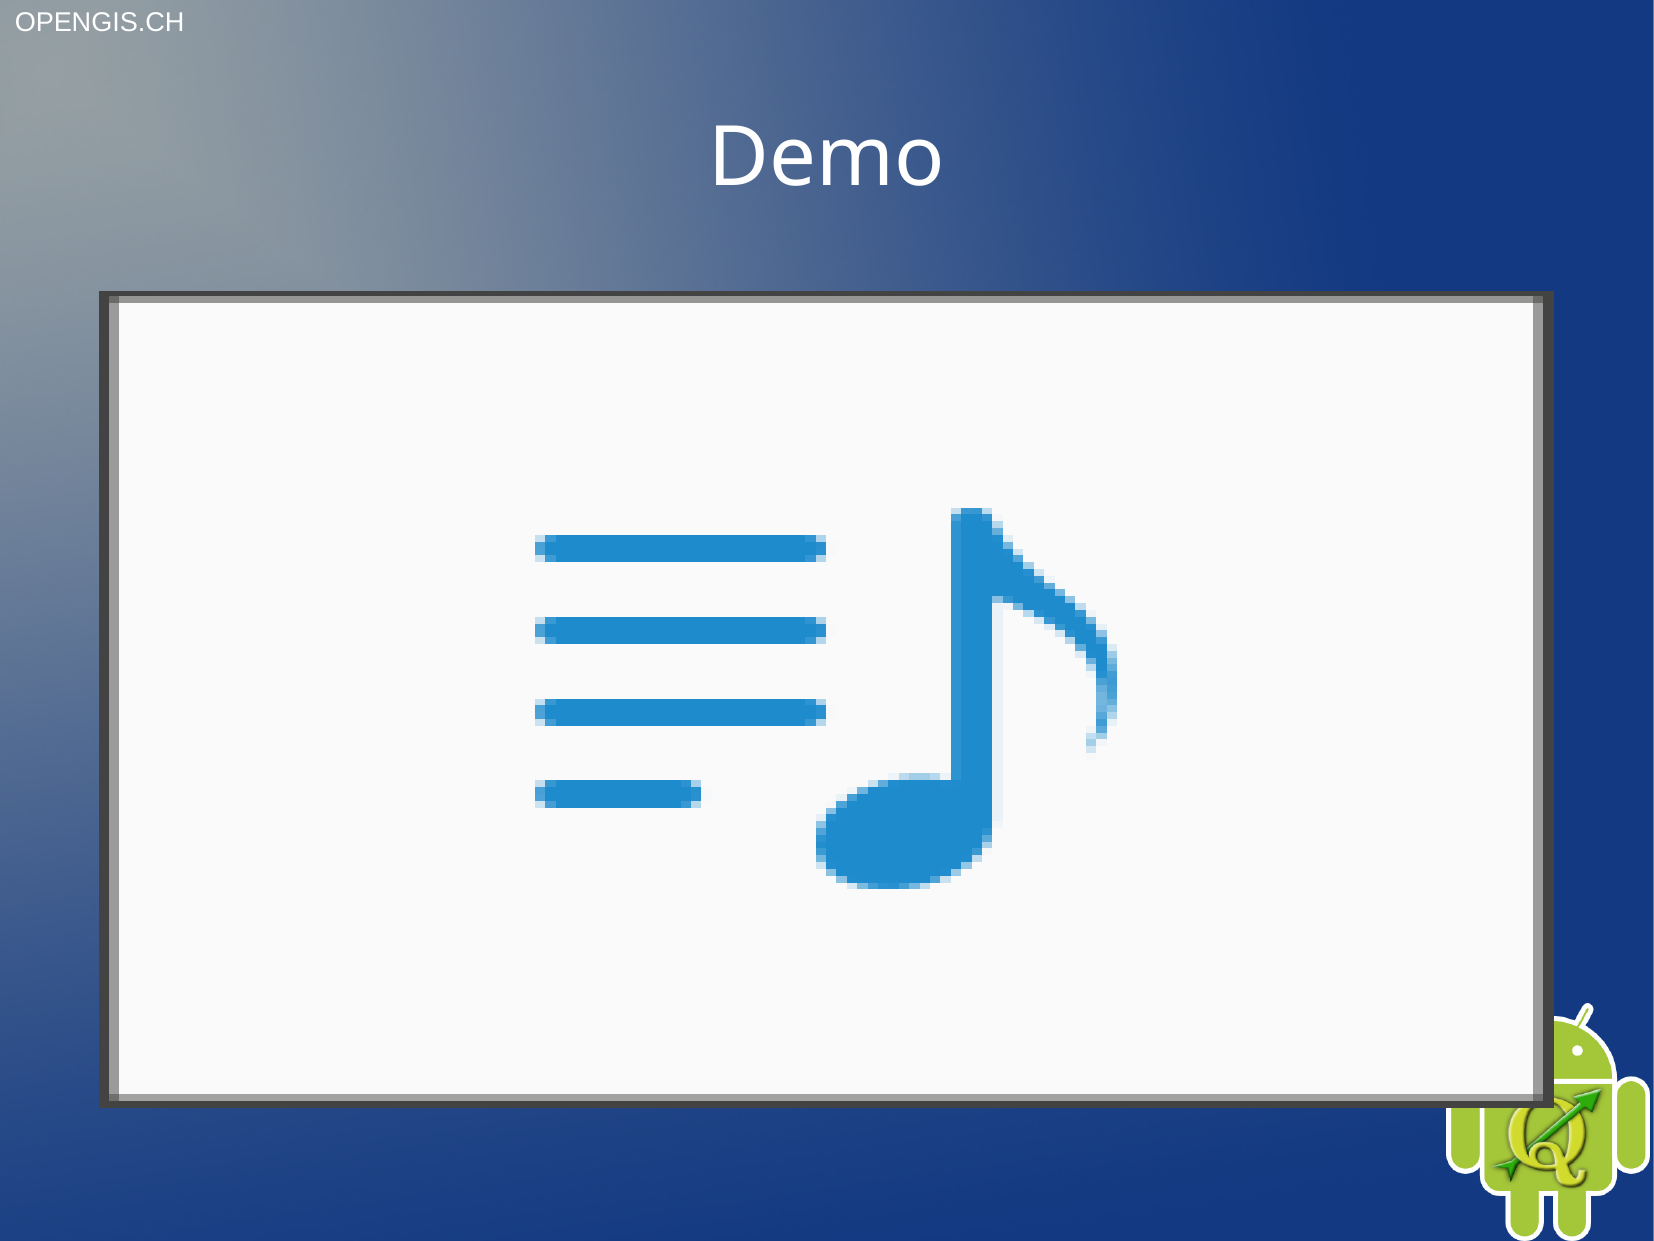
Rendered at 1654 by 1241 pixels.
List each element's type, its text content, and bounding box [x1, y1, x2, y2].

picture [0, 0, 1654, 1241]
text_box [98, 290, 1555, 1109]
title Demo [82, 49, 1571, 257]
